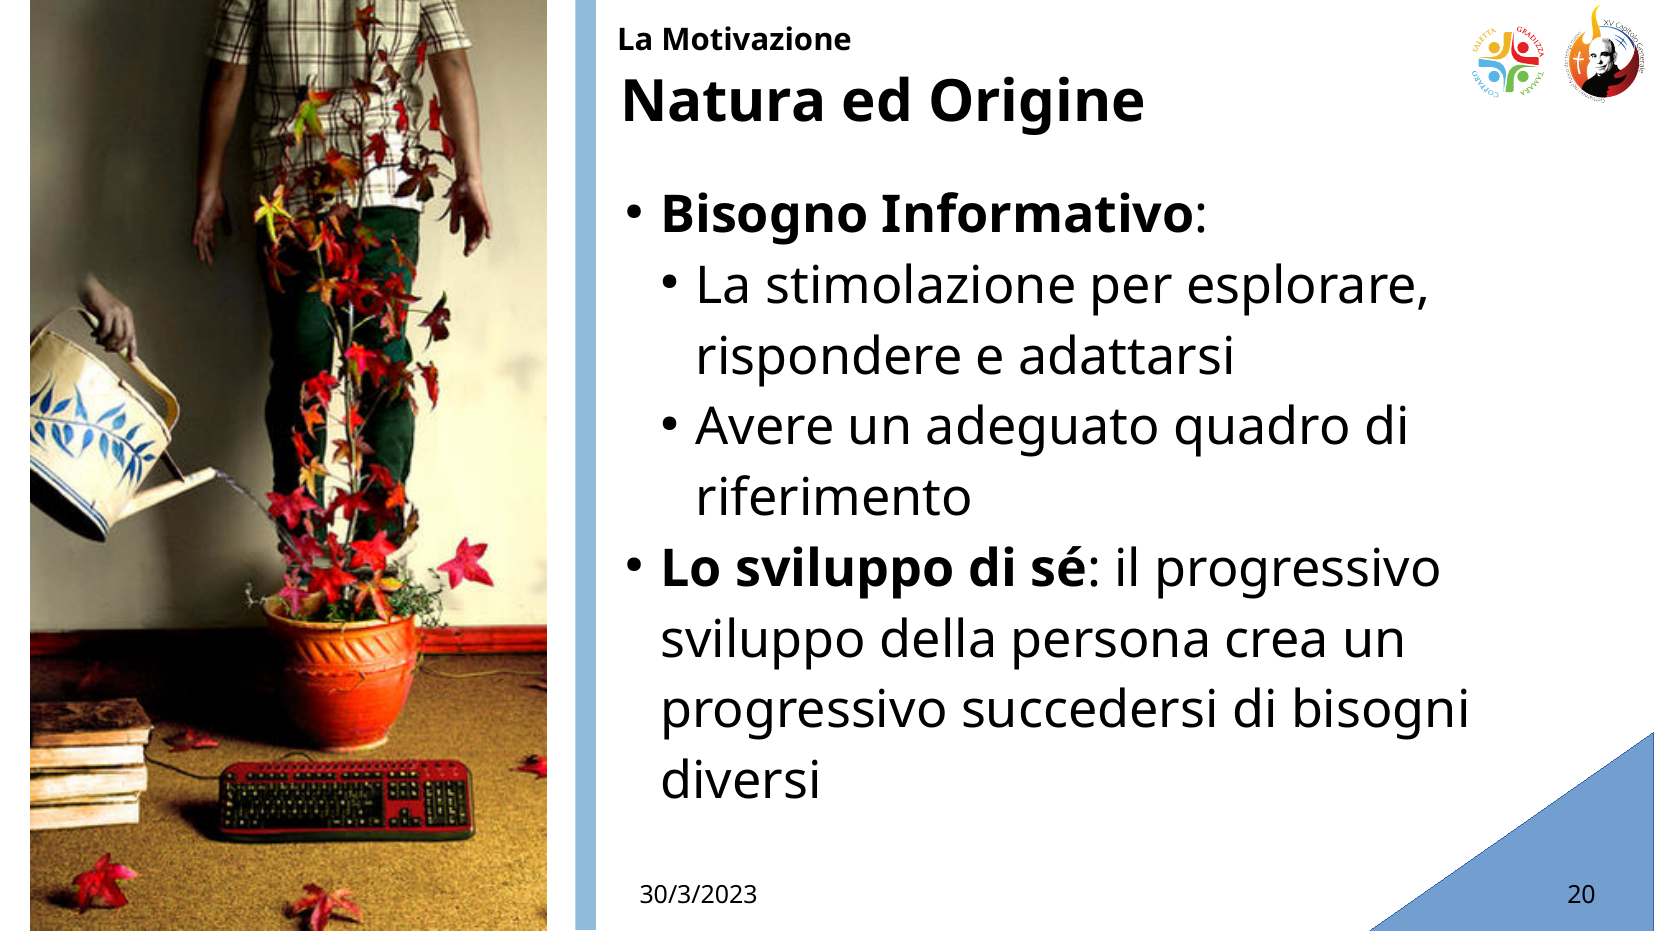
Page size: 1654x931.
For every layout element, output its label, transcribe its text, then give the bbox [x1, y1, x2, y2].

title Natura ed Origine [620, 70, 1617, 142]
picture [1563, 4, 1646, 103]
text_box La Motivazione [602, 9, 1335, 63]
subtitle Bisogno Informativo: La stimolazione per esplorare, rispondere e adattarsi Avere un adeguato quadro di riferimento Lo sviluppo di sé: il progressivo sviluppo della persona crea un progressivo succedersi di bisogni diversi [624, 177, 1602, 873]
picture [30, 0, 547, 931]
